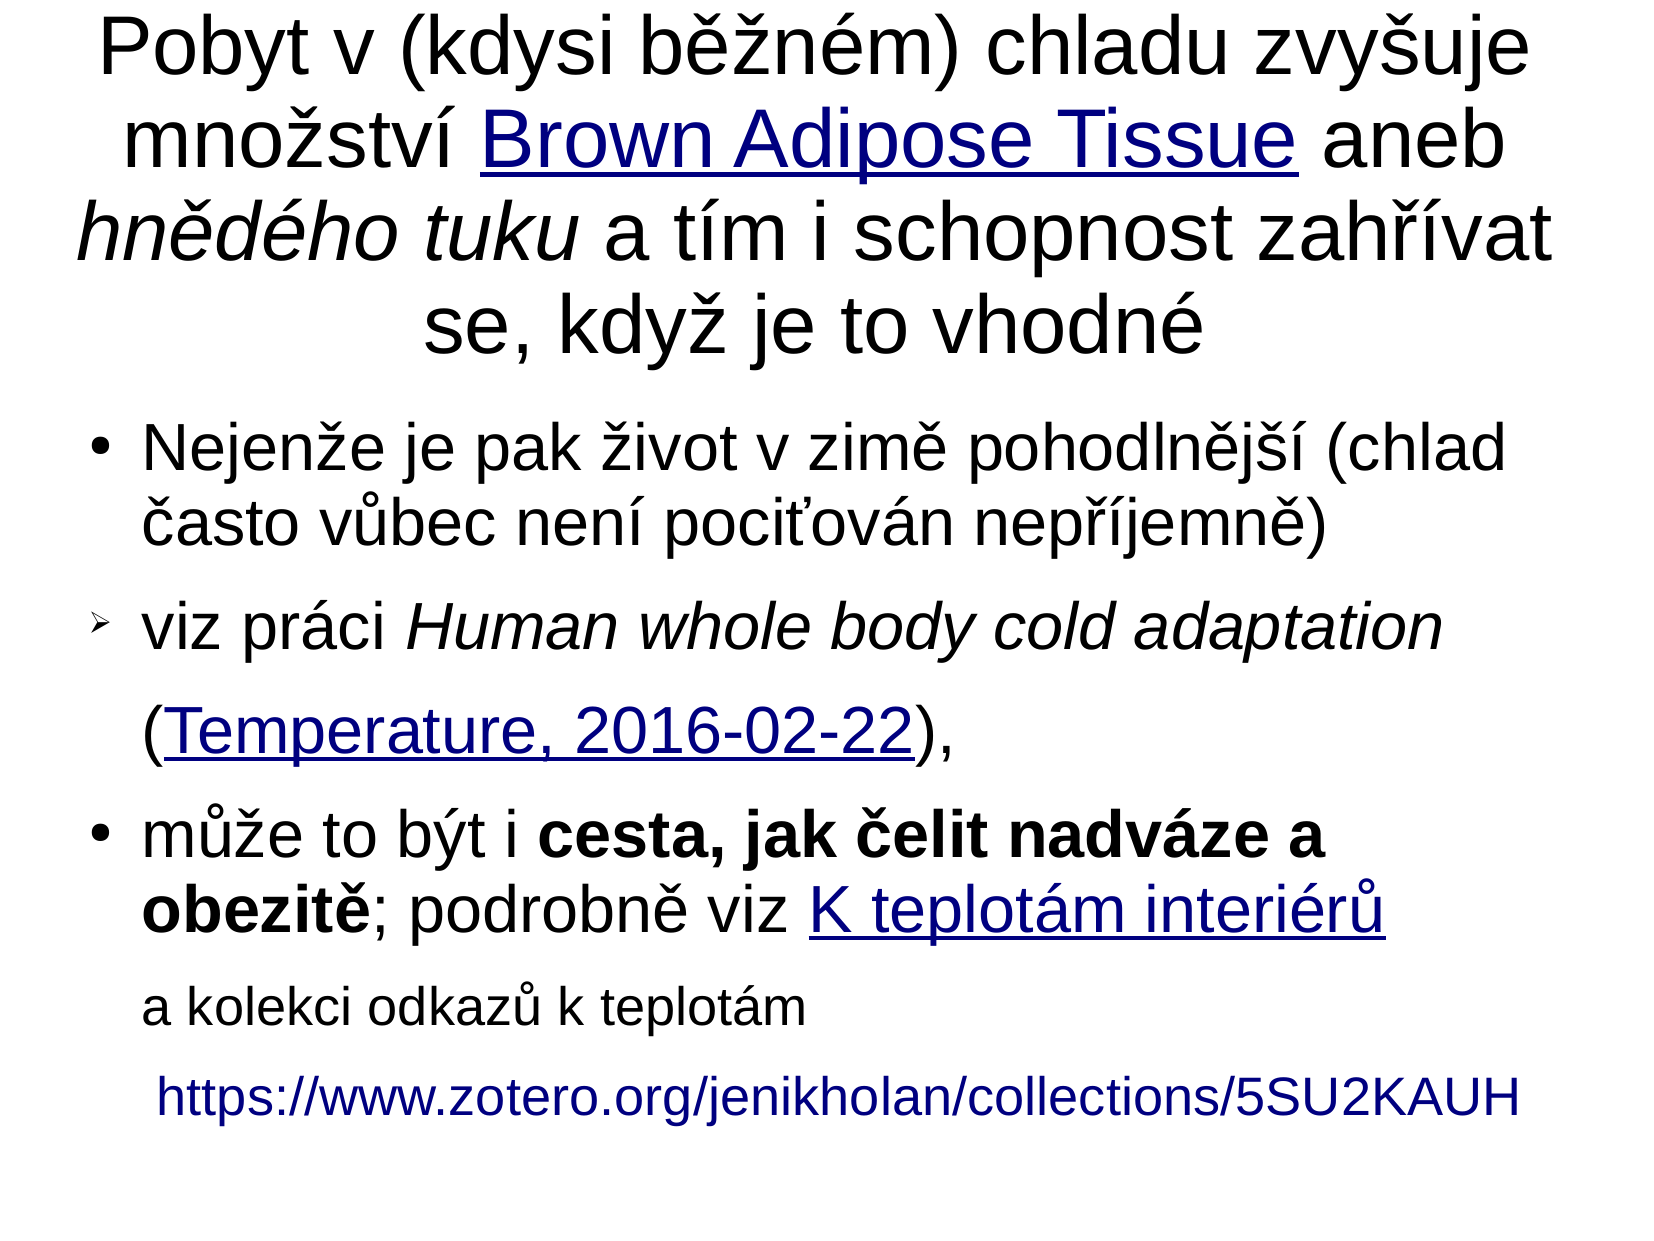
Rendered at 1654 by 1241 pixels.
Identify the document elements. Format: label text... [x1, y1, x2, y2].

list Nejenže je pak život v zimě pohodlnější (chlad často vůbec není pociťován nepříjemně) viz práci Human whole body cold adaptation (Temperature, 2016-02-22), může to být i cesta, jak čelit nadváze a obezitě; podrobně viz K teplotám interiérů a kolekci odkazů k teplotám https://www.zotero.org/jenikholan/collections/5SU2KAUH [70, 409, 1559, 1128]
title Pobyt v (kdysi běžném) chladu zvyšuje množství Brown Adipose Tissue aneb hnědého tuku a tím i schopnost zahřívat se, když je to vhodné [70, 0, 1559, 409]
